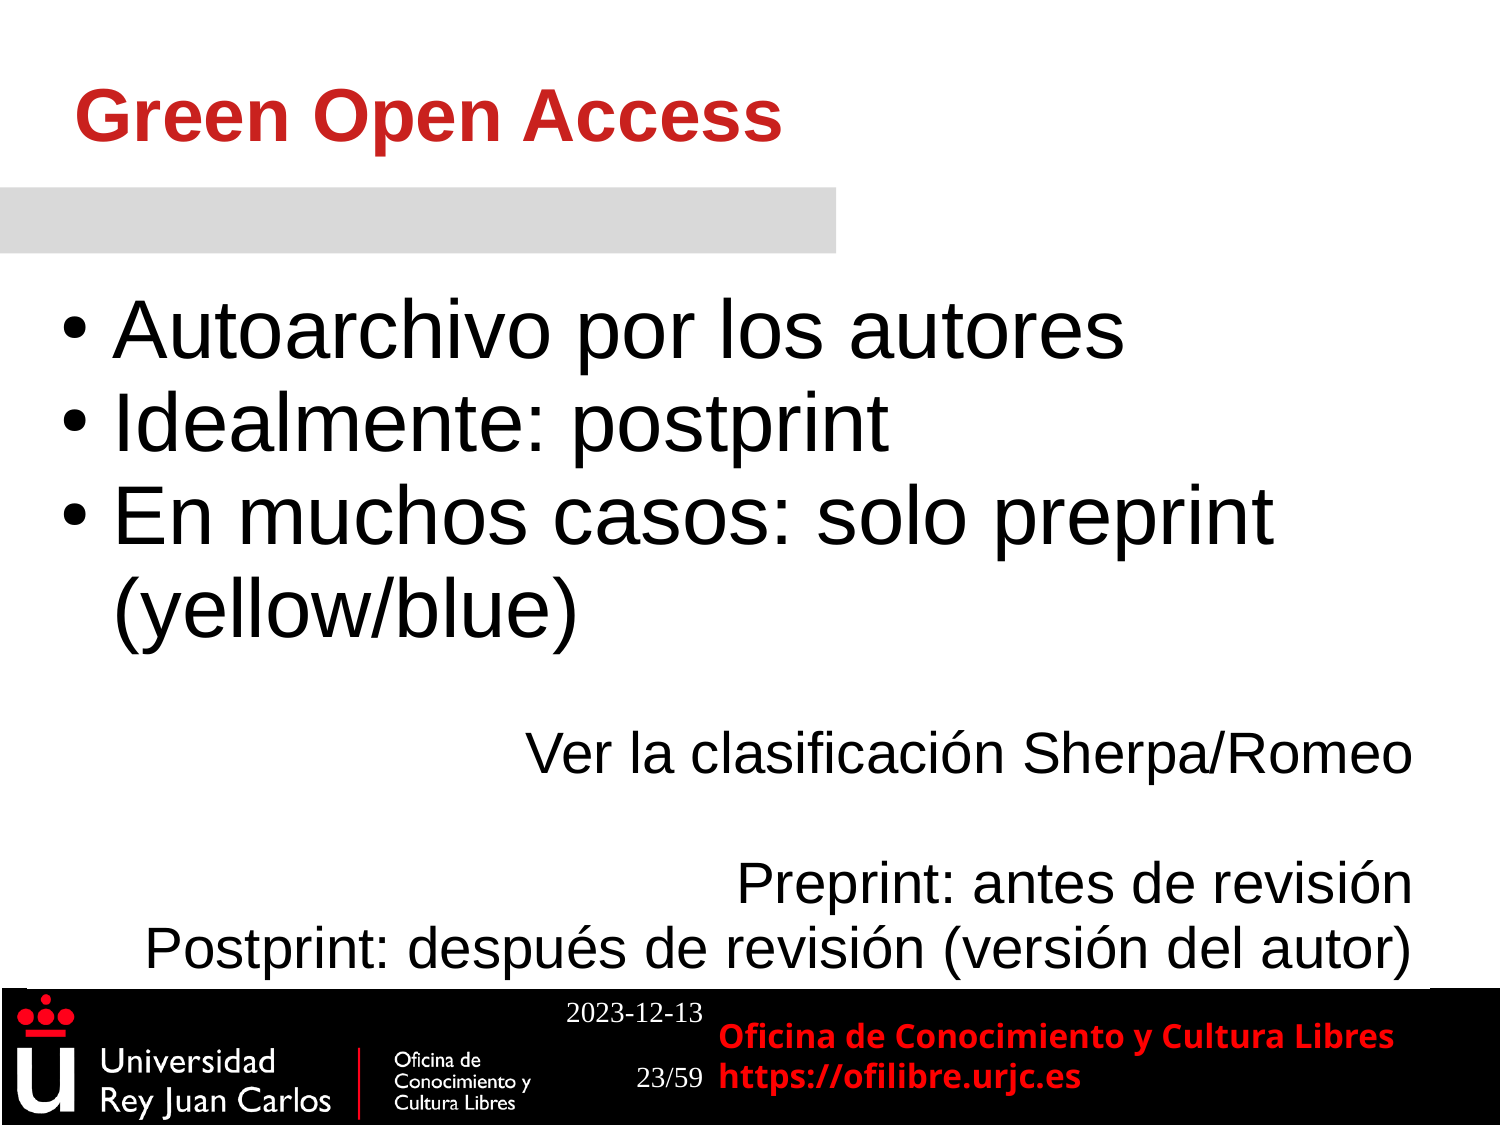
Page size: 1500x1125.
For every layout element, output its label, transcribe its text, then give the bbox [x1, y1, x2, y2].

text_box Autoarchivo por los autores Idealmente: postprint En muchos casos: solo preprint (yellow/blue) Ver la clasificación Sherpa/Romeo Preprint: antes de revisión Postprint: después de revisión (versión del autor) [27, 276, 1430, 989]
picture [17, 994, 531, 1120]
title [75, 7, 1425, 196]
text_box Green Open Access [60, 66, 991, 249]
